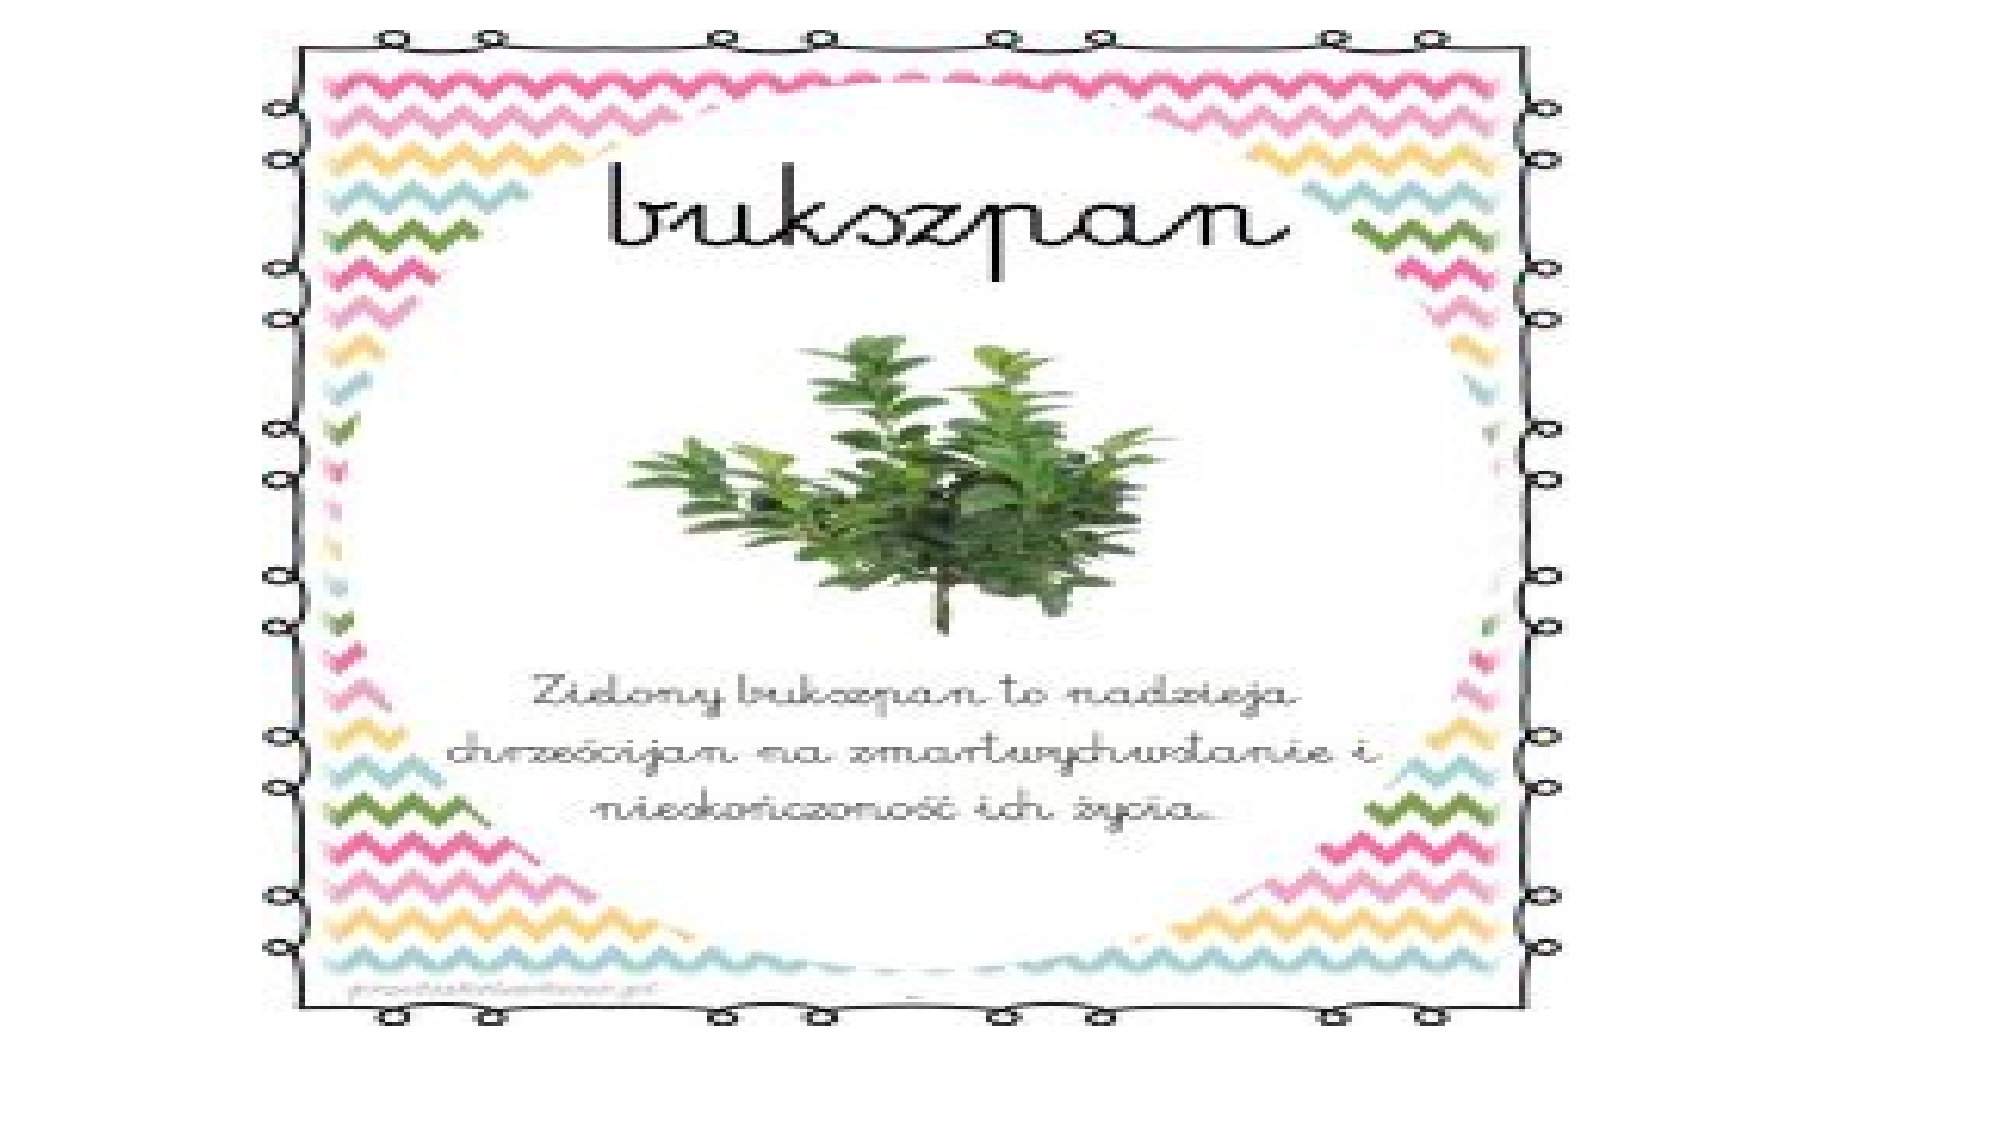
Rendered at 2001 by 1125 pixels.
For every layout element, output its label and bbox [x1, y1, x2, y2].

picture [262, 30, 1569, 1026]
